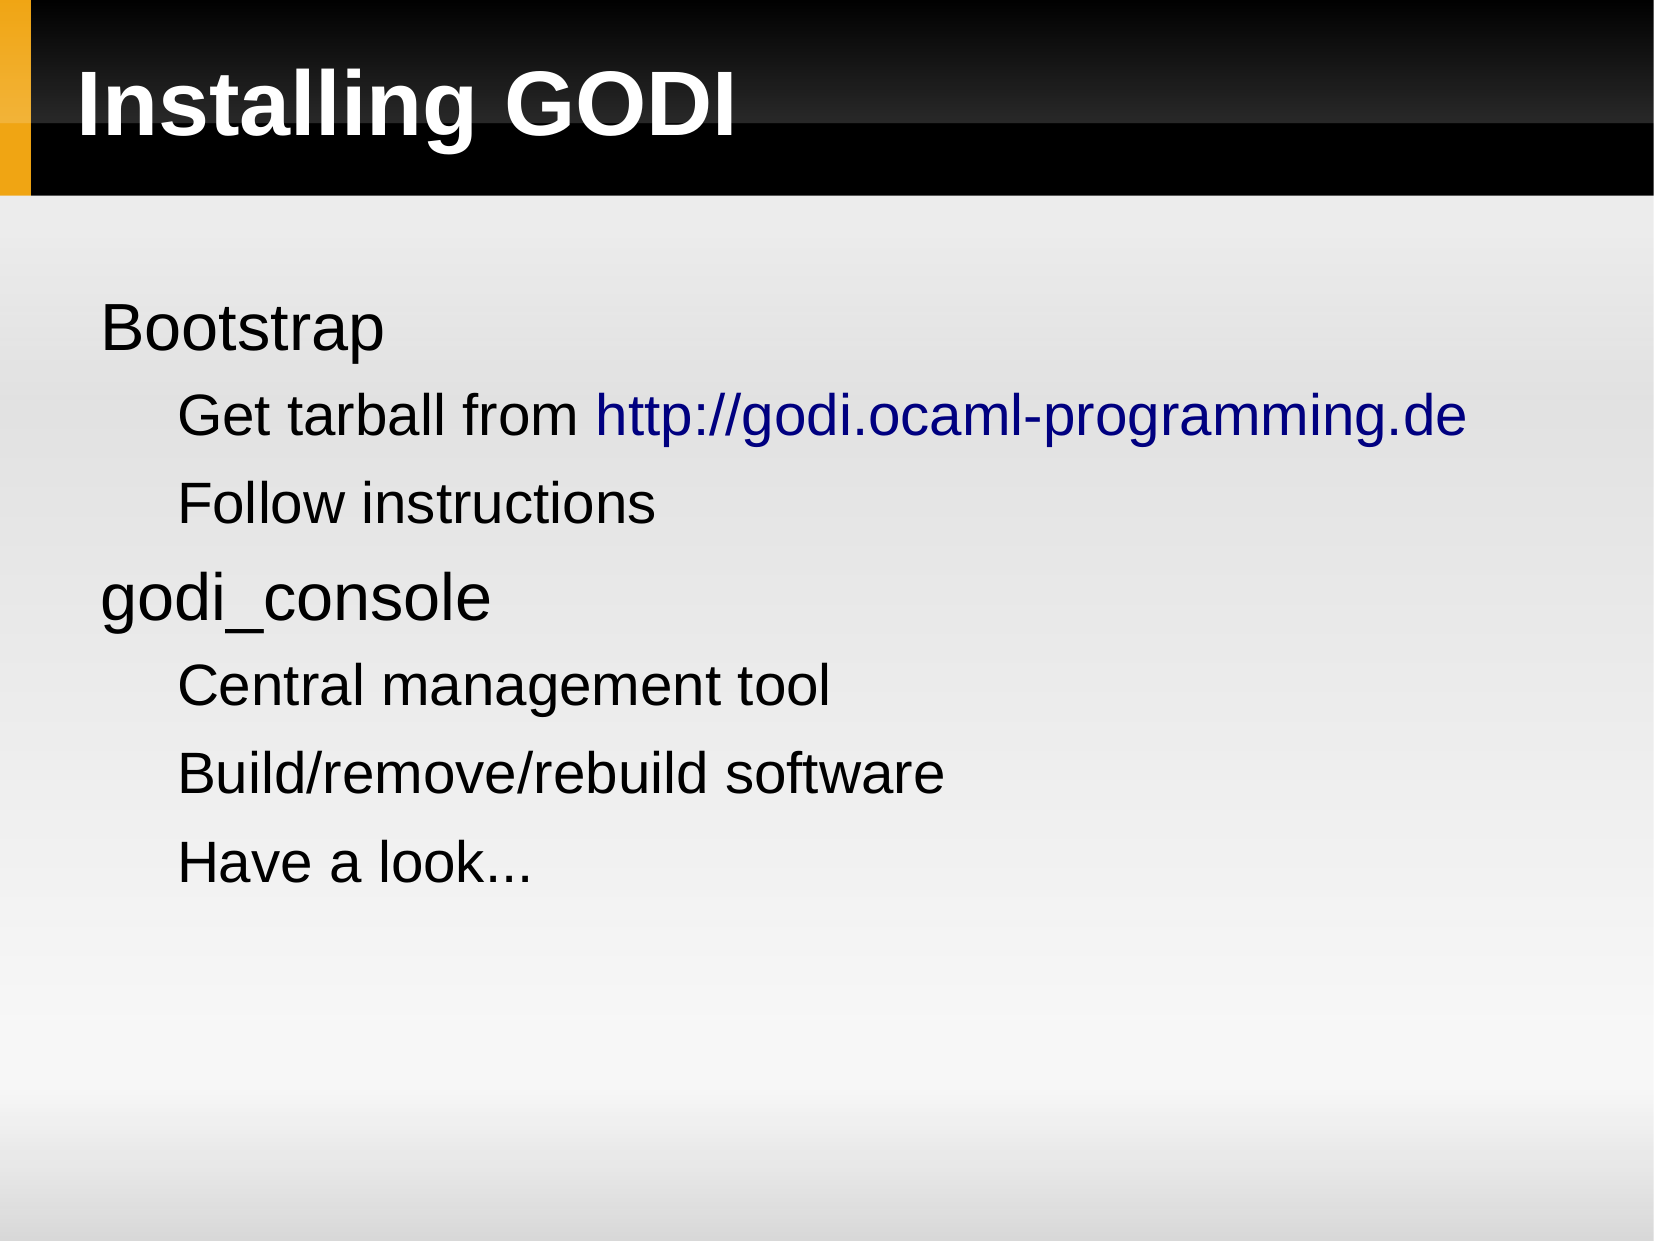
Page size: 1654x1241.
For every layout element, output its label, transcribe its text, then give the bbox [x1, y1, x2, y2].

picture [0, 0, 1654, 1241]
title Installing GODI [76, 0, 1565, 208]
list Bootstrap Get tarball from http://godi.ocaml-programming.de Follow instructions godi_console Central management tool Build/remove/rebuild software Have a look... [82, 290, 1571, 1109]
